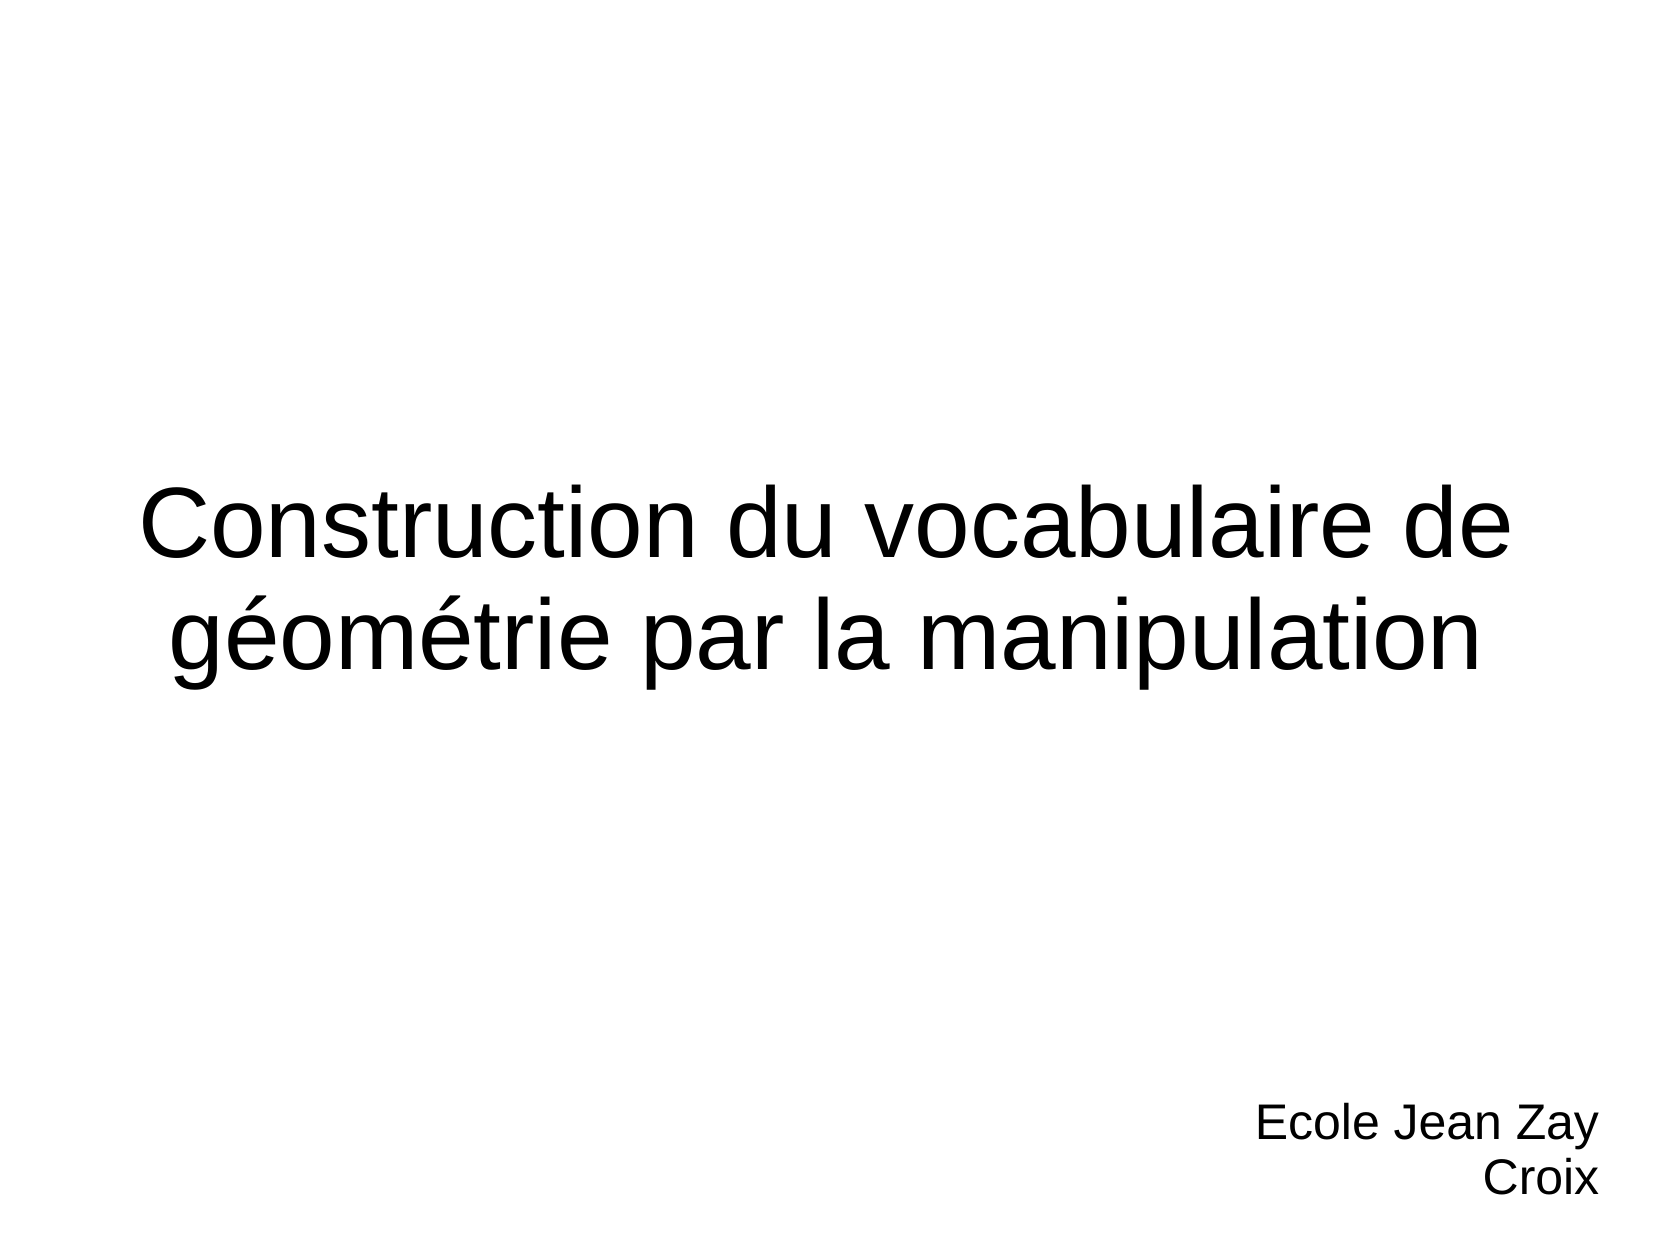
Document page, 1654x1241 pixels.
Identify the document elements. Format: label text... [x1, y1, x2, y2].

text_box Ecole Jean Zay Croix [1240, 1086, 1615, 1213]
subtitle Construction du vocabulaire de géométrie par la manipulation [82, 49, 1571, 1109]
